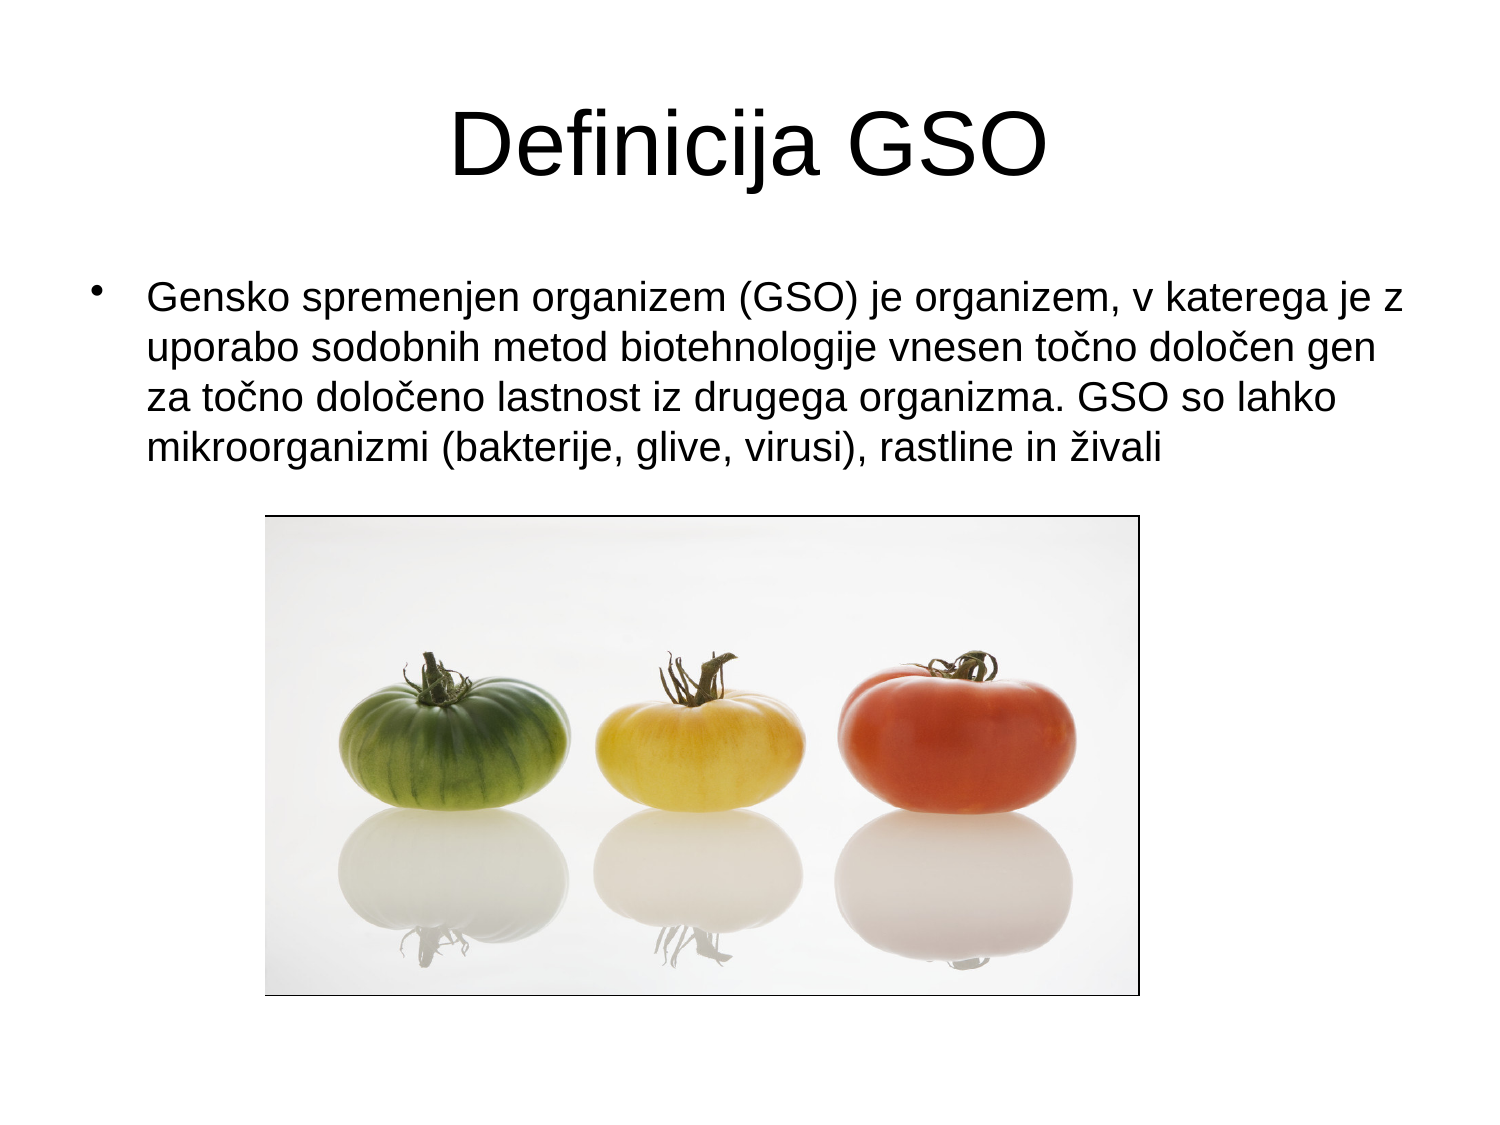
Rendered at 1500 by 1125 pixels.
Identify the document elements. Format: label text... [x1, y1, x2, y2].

picture [265, 515, 1140, 996]
list Gensko spremenjen organizem (GSO) je organizem, v katerega je z uporabo sodobnih metod biotehnologije vnesen točno določen gen za točno določeno lastnost iz drugega organizma. GSO so lahko mikroorganizmi (bakterije, glive, virusi), rastline in živali [75, 262, 1425, 1005]
title Definicija GSO [75, 45, 1425, 233]
